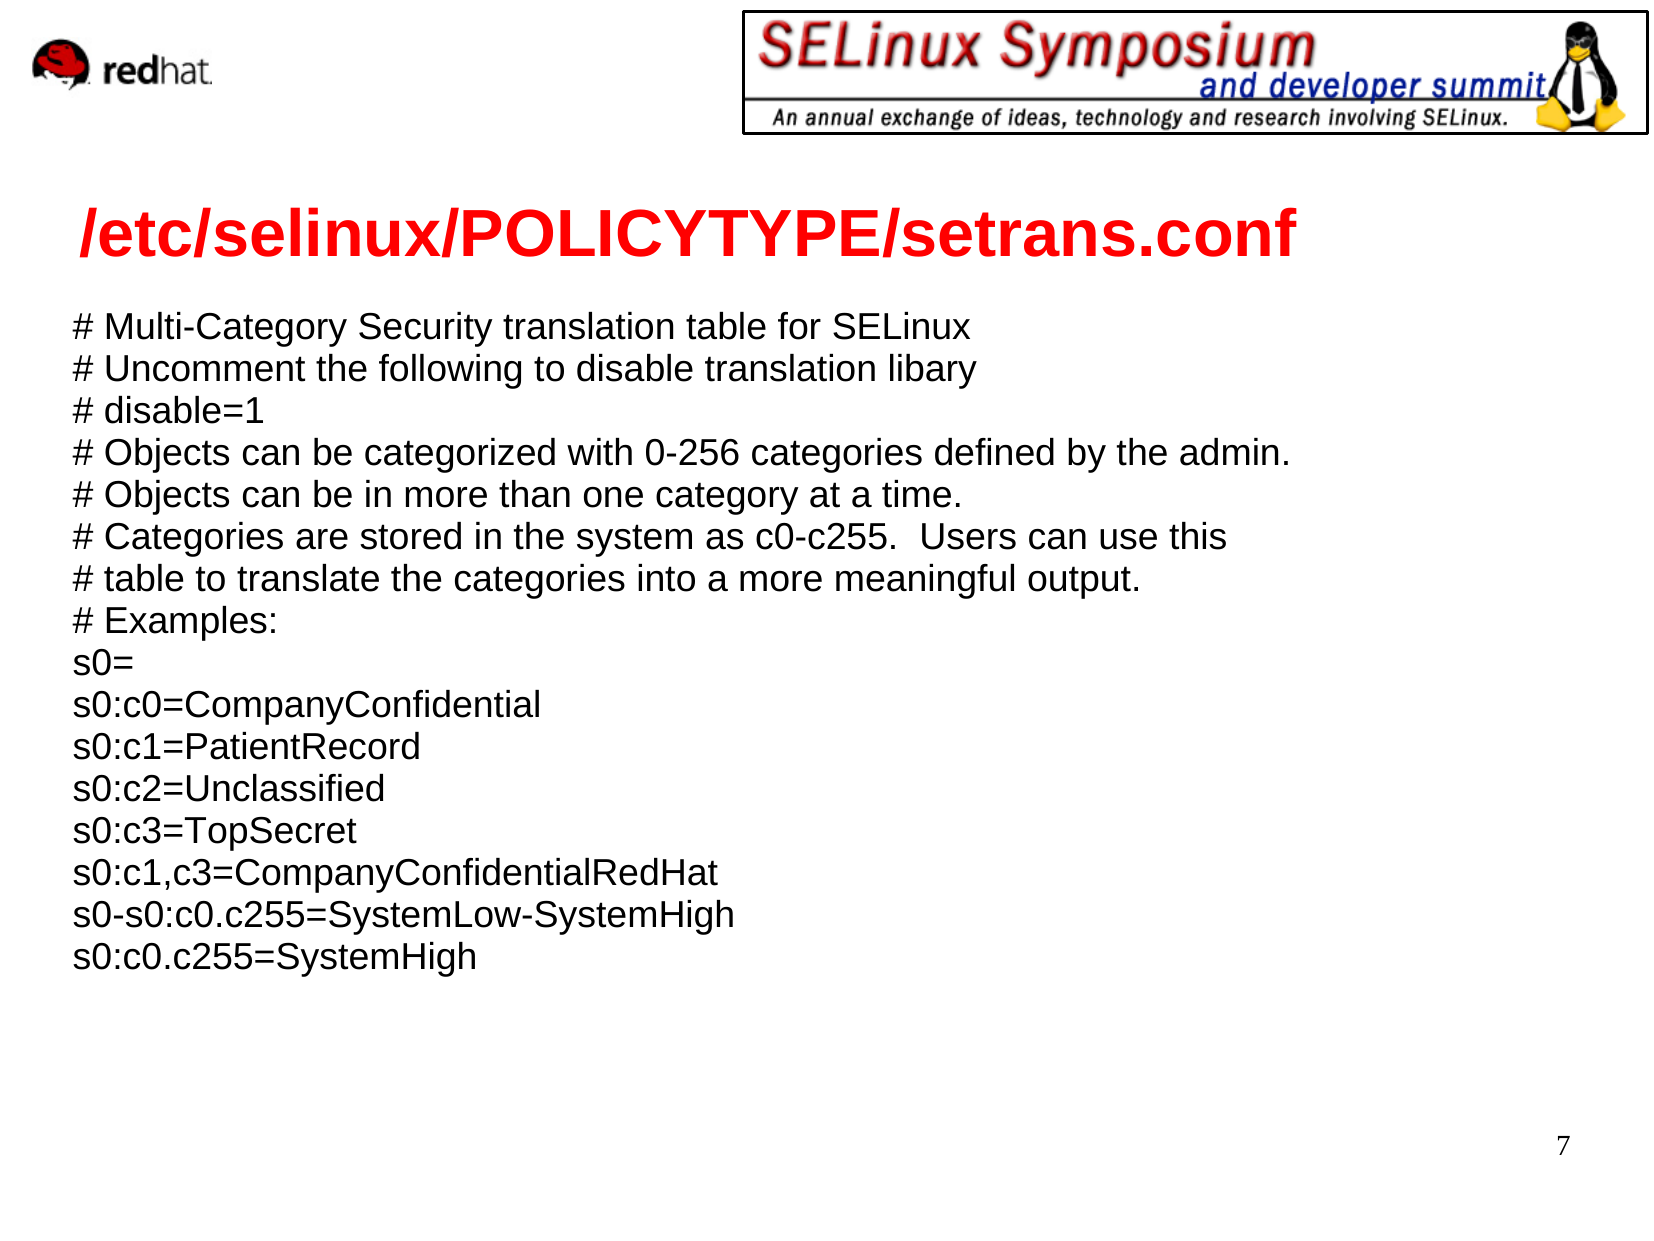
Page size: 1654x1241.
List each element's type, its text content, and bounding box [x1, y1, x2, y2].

title /etc/selinux/POLICYTYPE/setrans.conf [79, 159, 1485, 305]
picture [745, 13, 1646, 132]
picture [31, 37, 212, 98]
text_box # Multi-Category Security translation table for SELinux # Uncomment the following to disable translation libary # disable=1 # Objects can be categorized with 0-256 categories defined by the admin. # Objects can be in more than one category at a time. # Categories are stored in the system as c0-c255. Users can use this # table to translate the categories into a more meaningful output. # Examples: s0= s0:c0=CompanyConfidential s0:c1=PatientRecord s0:c2=Unclassified s0:c3=TopSecret s0:c1,c3=CompanyConfidentialRedHat s0-s0:c0.c255=SystemLow-SystemHigh s0:c0.c255=SystemHigh [72, 305, 1508, 1241]
text_box [94, 294, 1511, 365]
